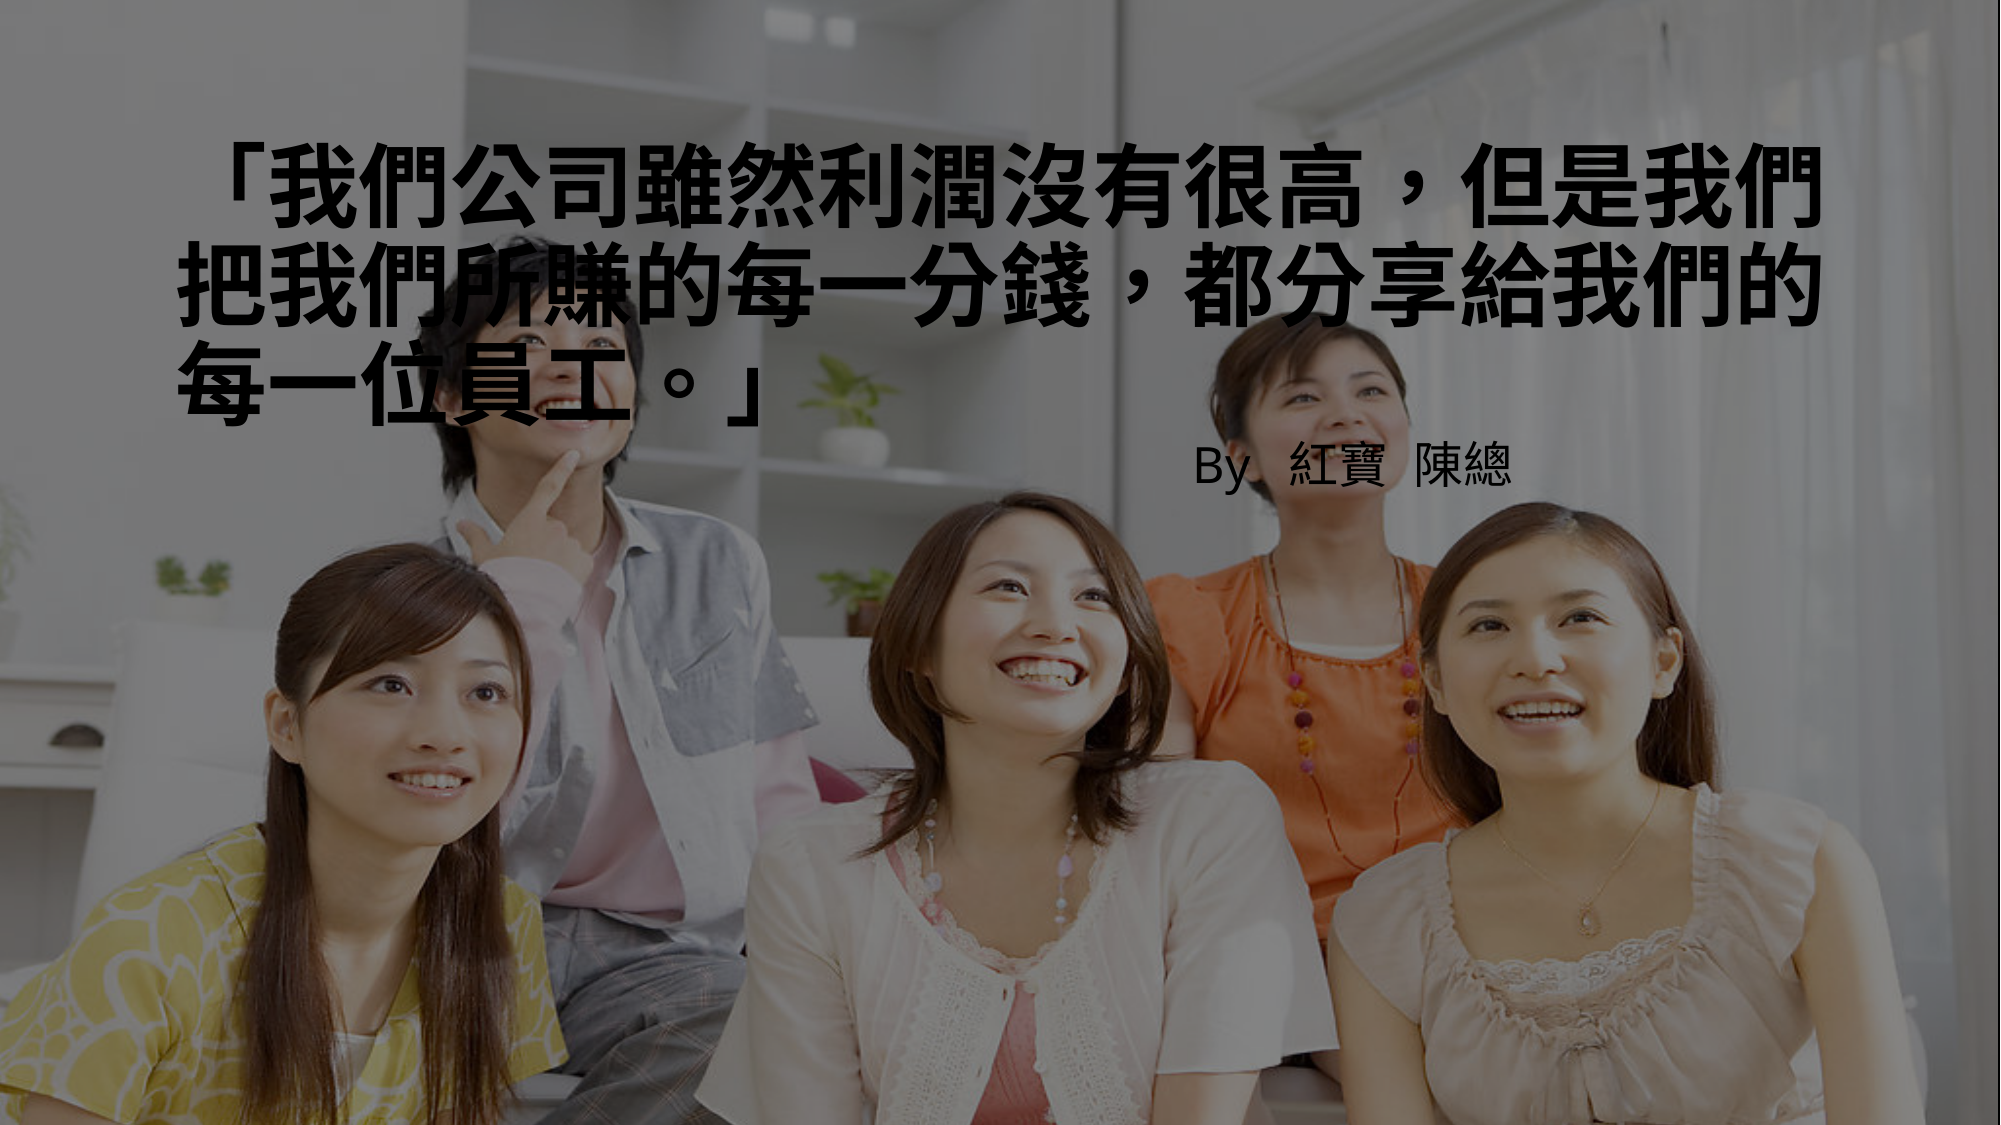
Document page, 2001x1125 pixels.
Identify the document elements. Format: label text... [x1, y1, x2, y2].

text_box By 紅寶 陳總 [1177, 406, 2000, 521]
title 「我們公司雖然利潤沒有很高，但是我們把我們所賺的每一分錢，都分享給我們的每一位員工。」 [160, 133, 1886, 352]
picture [0, 0, 2000, 1125]
